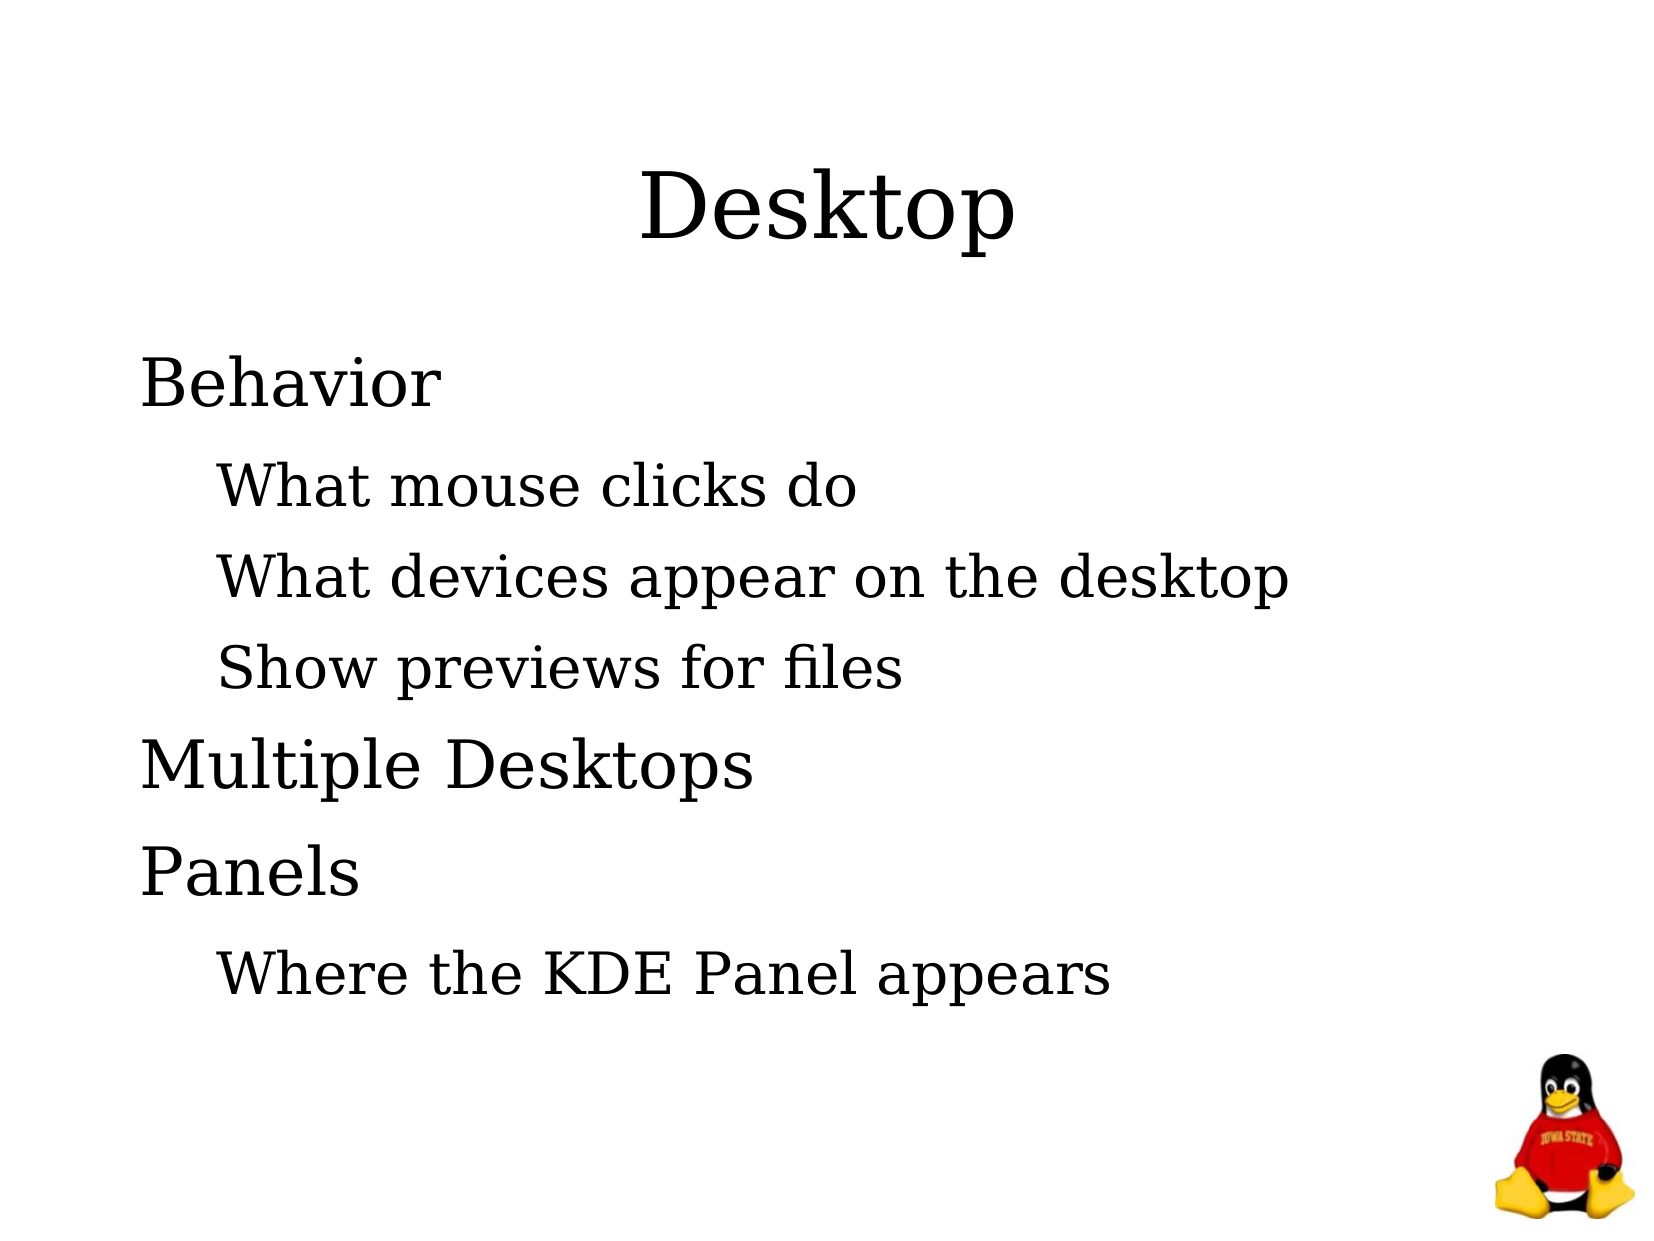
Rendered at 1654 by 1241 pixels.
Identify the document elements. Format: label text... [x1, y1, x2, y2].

list Behavior What mouse clicks do What devices appear on the desktop Show previews for files Multiple Desktops Panels Where the KDE Panel appears [121, 344, 1534, 1127]
picture [1495, 1054, 1635, 1219]
title Desktop [121, 102, 1534, 311]
